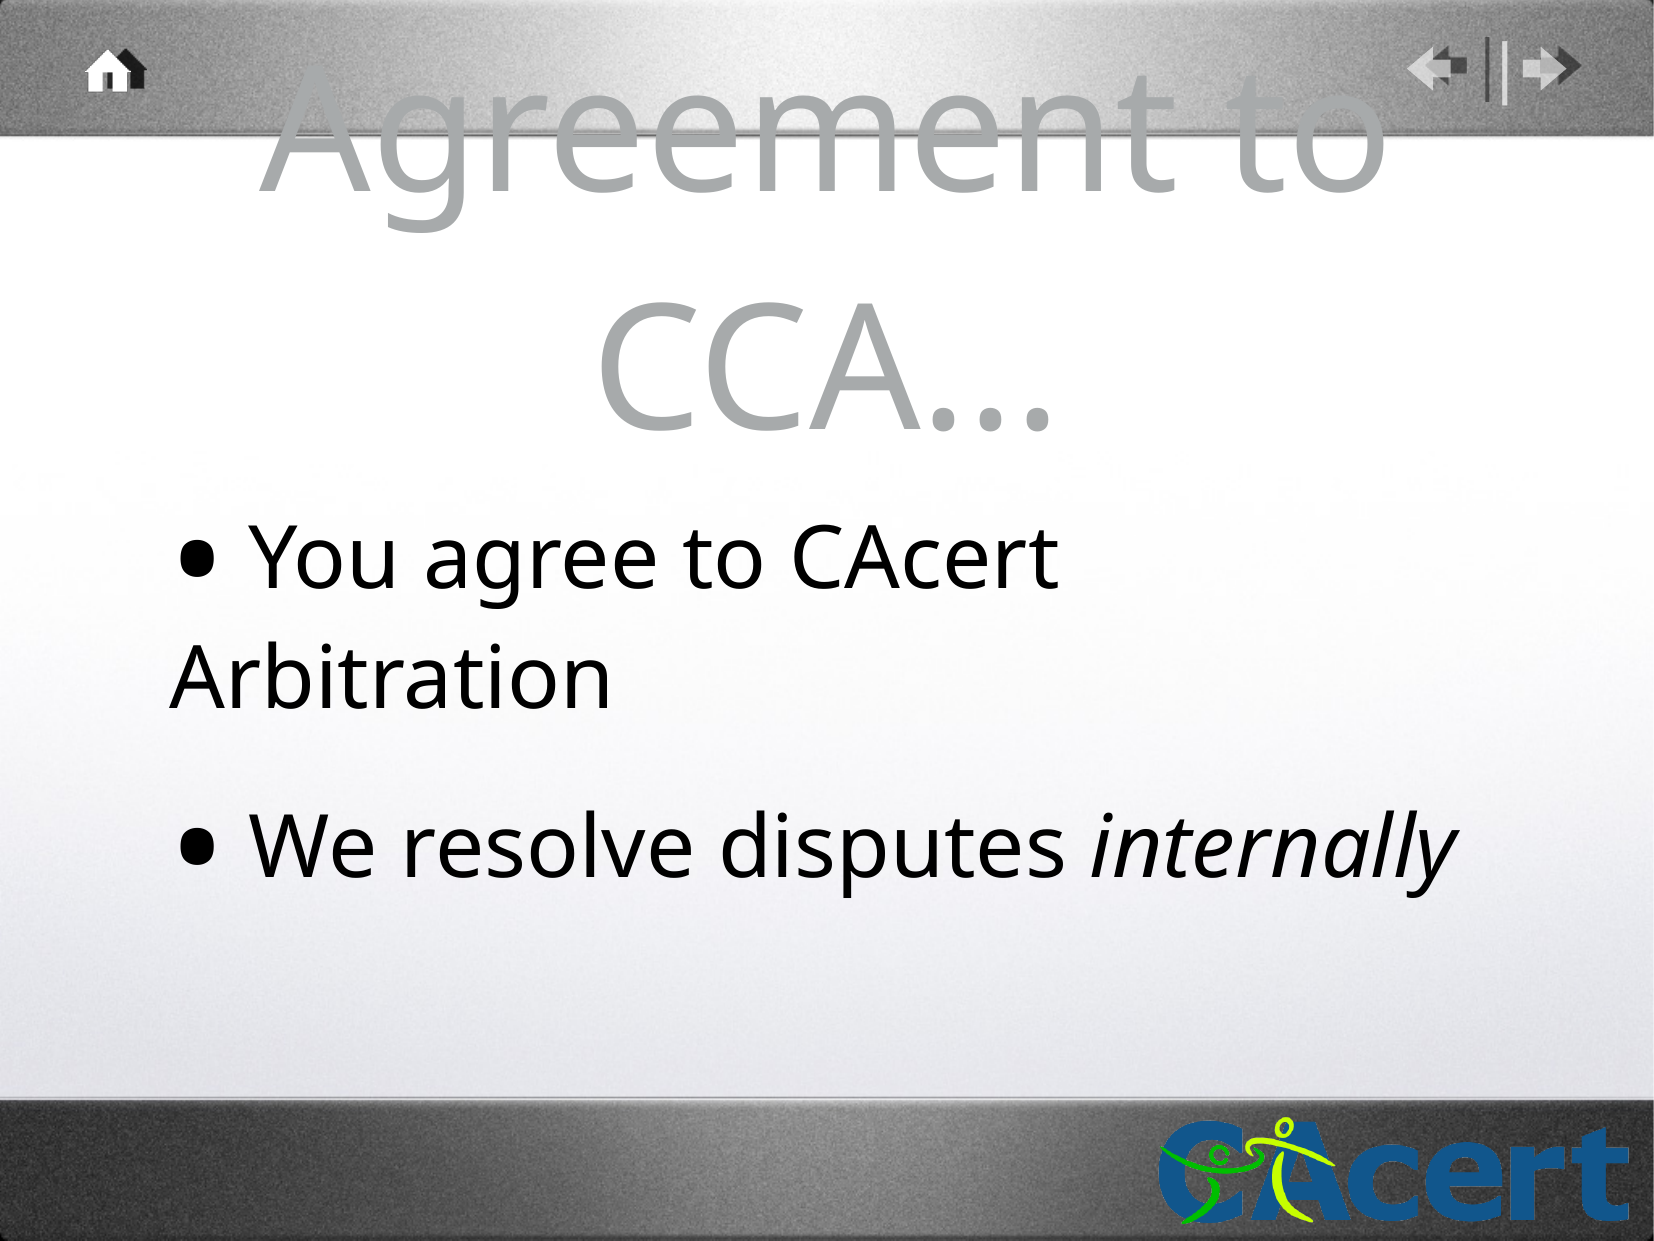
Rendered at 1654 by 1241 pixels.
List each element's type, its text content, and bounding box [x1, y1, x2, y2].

title Agreement to CCA... [161, 31, 1493, 335]
picture [0, 0, 1654, 1241]
list You agree to CAcert Arbitration We resolve disputes internally [161, 335, 1493, 1063]
